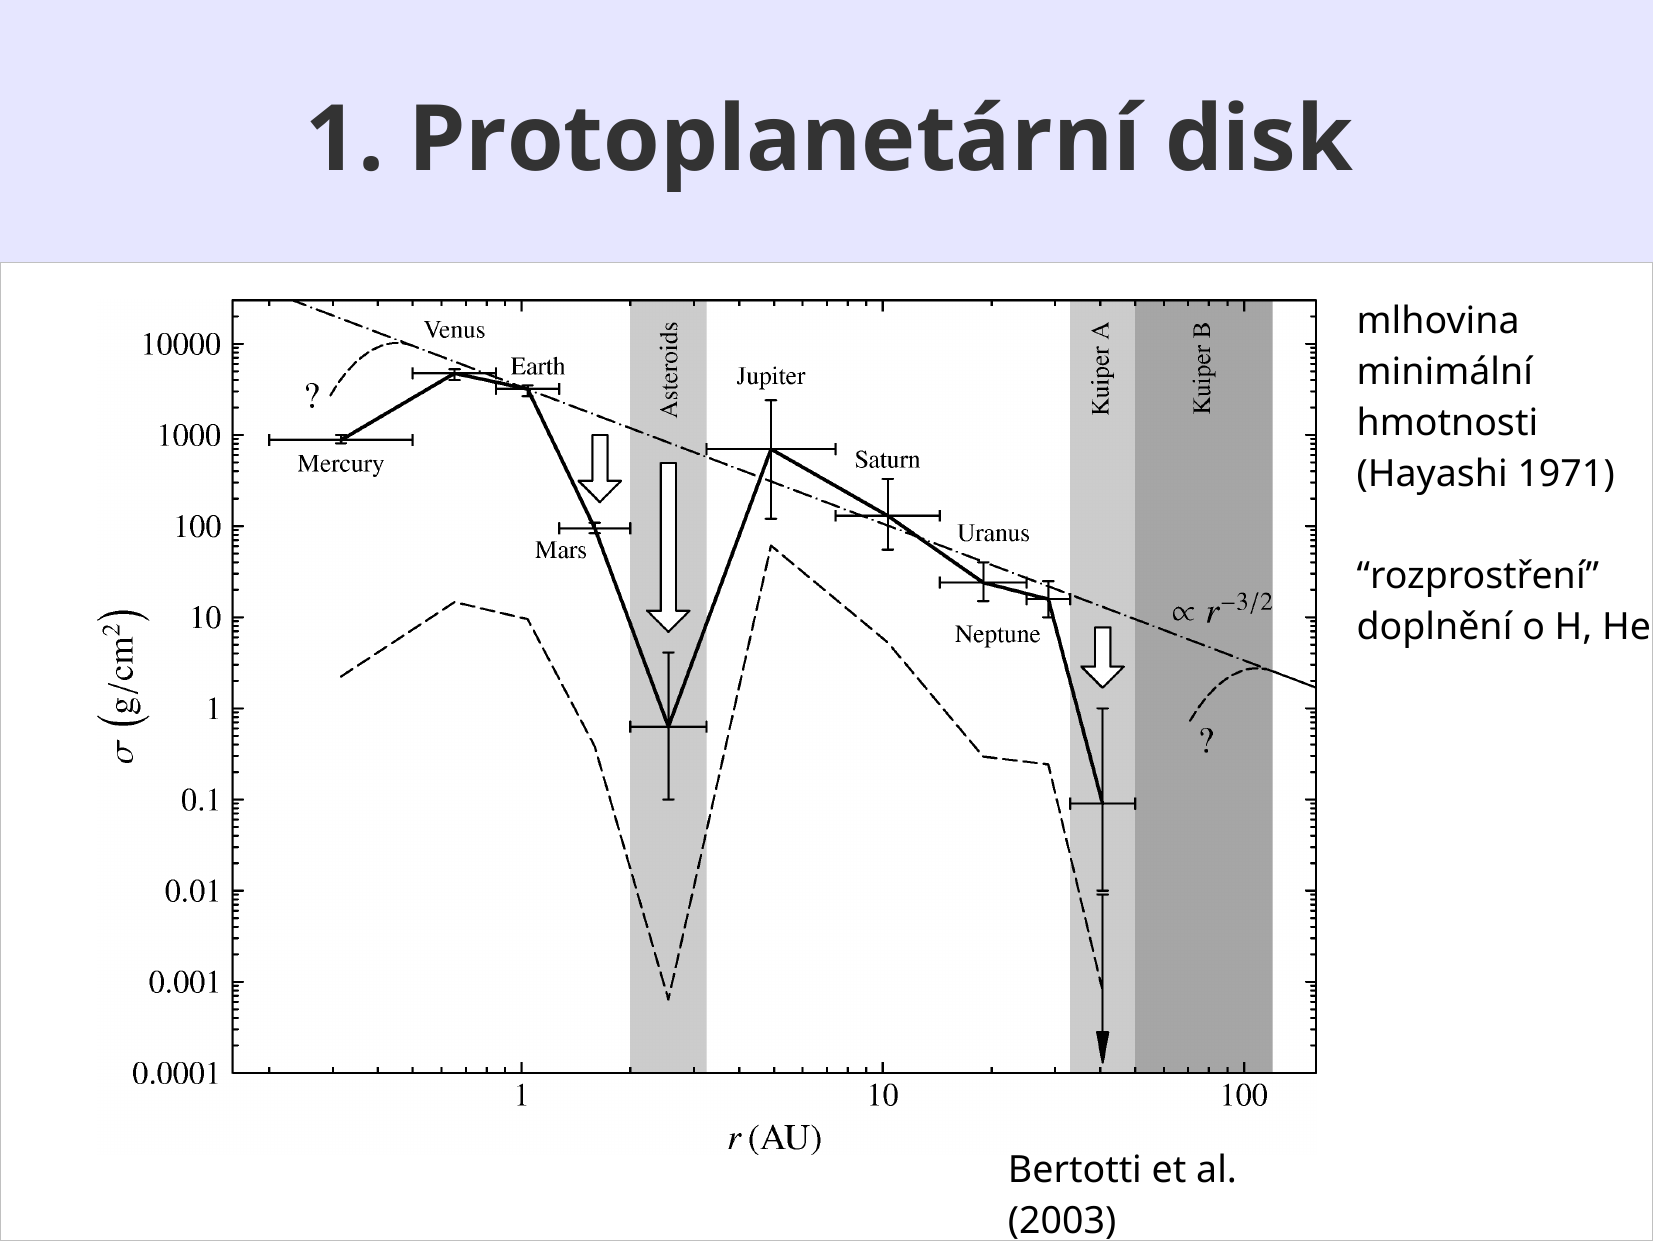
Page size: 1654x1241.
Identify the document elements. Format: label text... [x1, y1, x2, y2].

text_box mlhovina minimální hmotnosti (Hayashi 1971) “rozprostření” doplnění o H, He [1341, 286, 1631, 633]
picture [97, 299, 1317, 1156]
text_box Bertotti et al. (2003) [993, 1135, 1369, 1198]
title 1. Protoplanetární disk [124, 31, 1536, 239]
